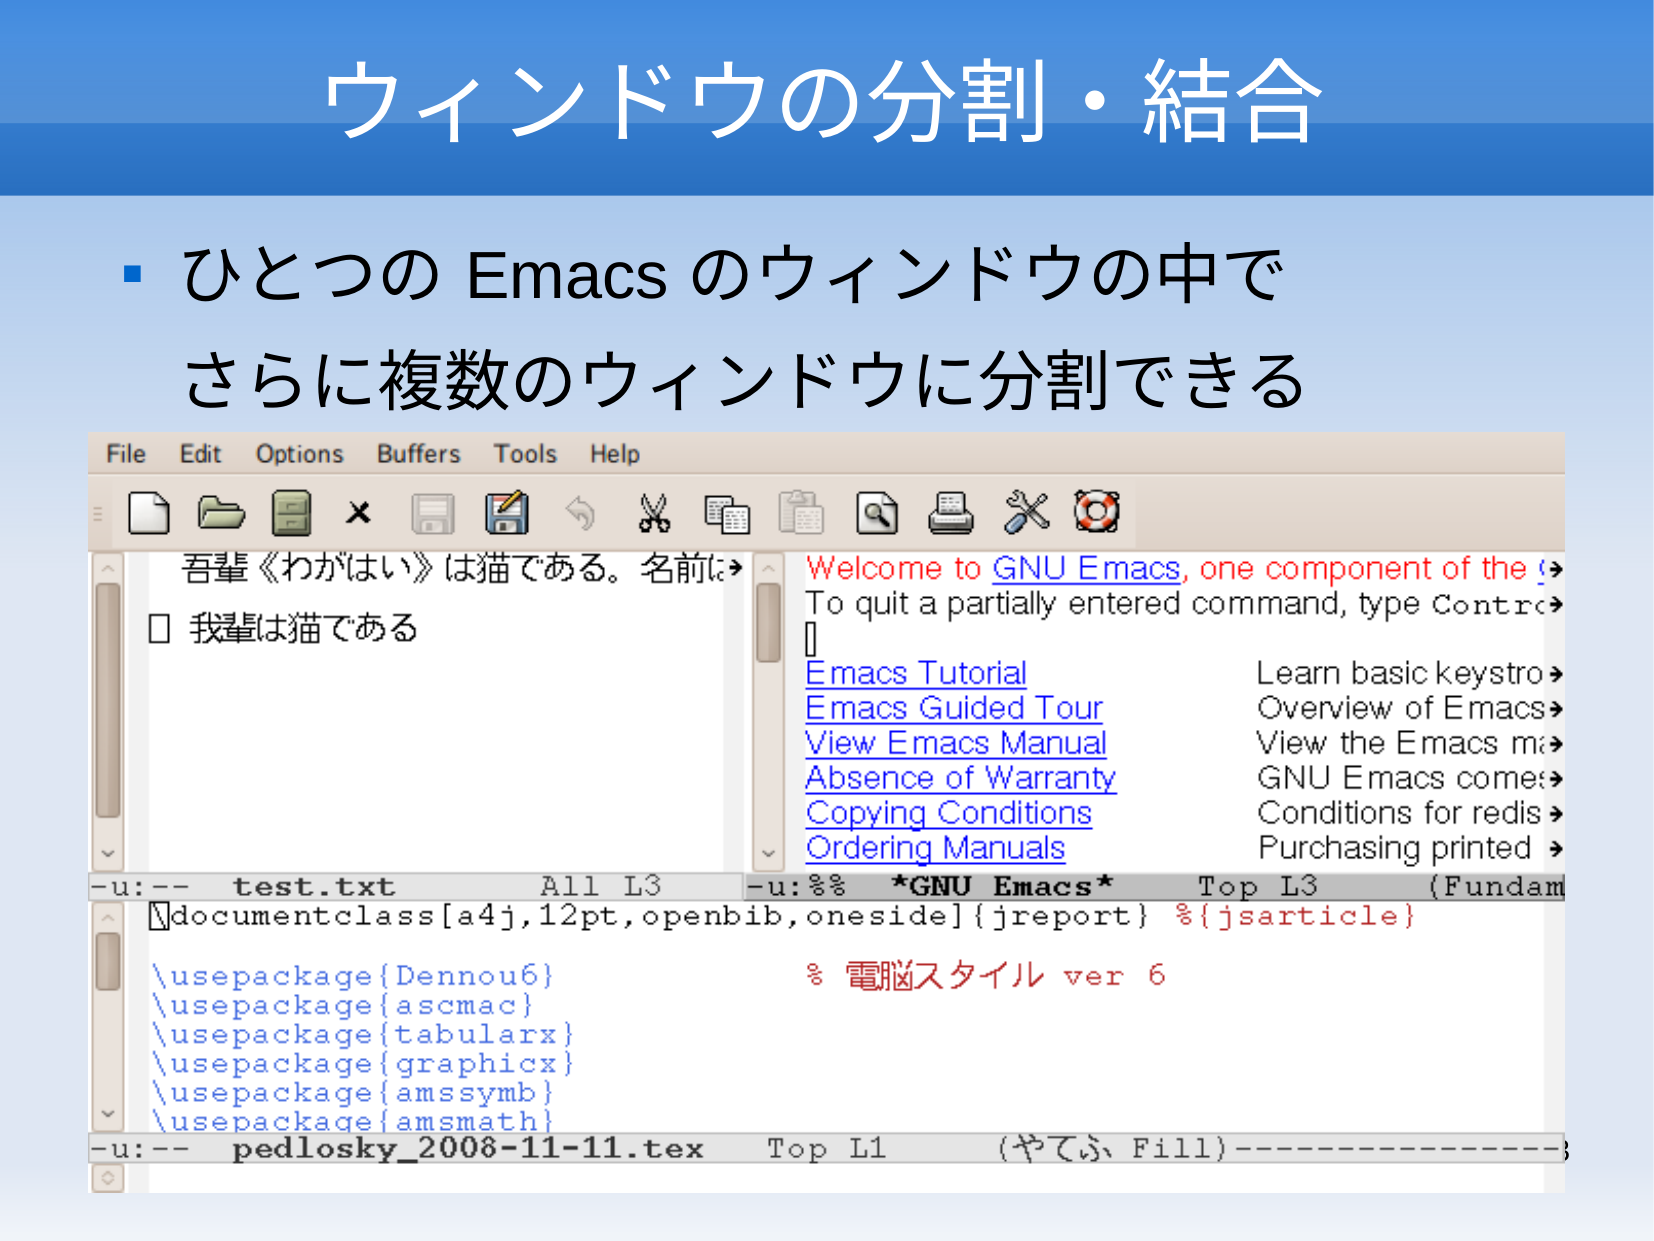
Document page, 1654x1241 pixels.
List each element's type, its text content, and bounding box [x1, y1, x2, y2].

list ひとつの Emacs のウィンドウの中で さらに複数のウィンドウに分割できる [106, 236, 1595, 532]
title ウィンドウの分割・結合 [76, 0, 1565, 208]
picture [0, 0, 1654, 1241]
